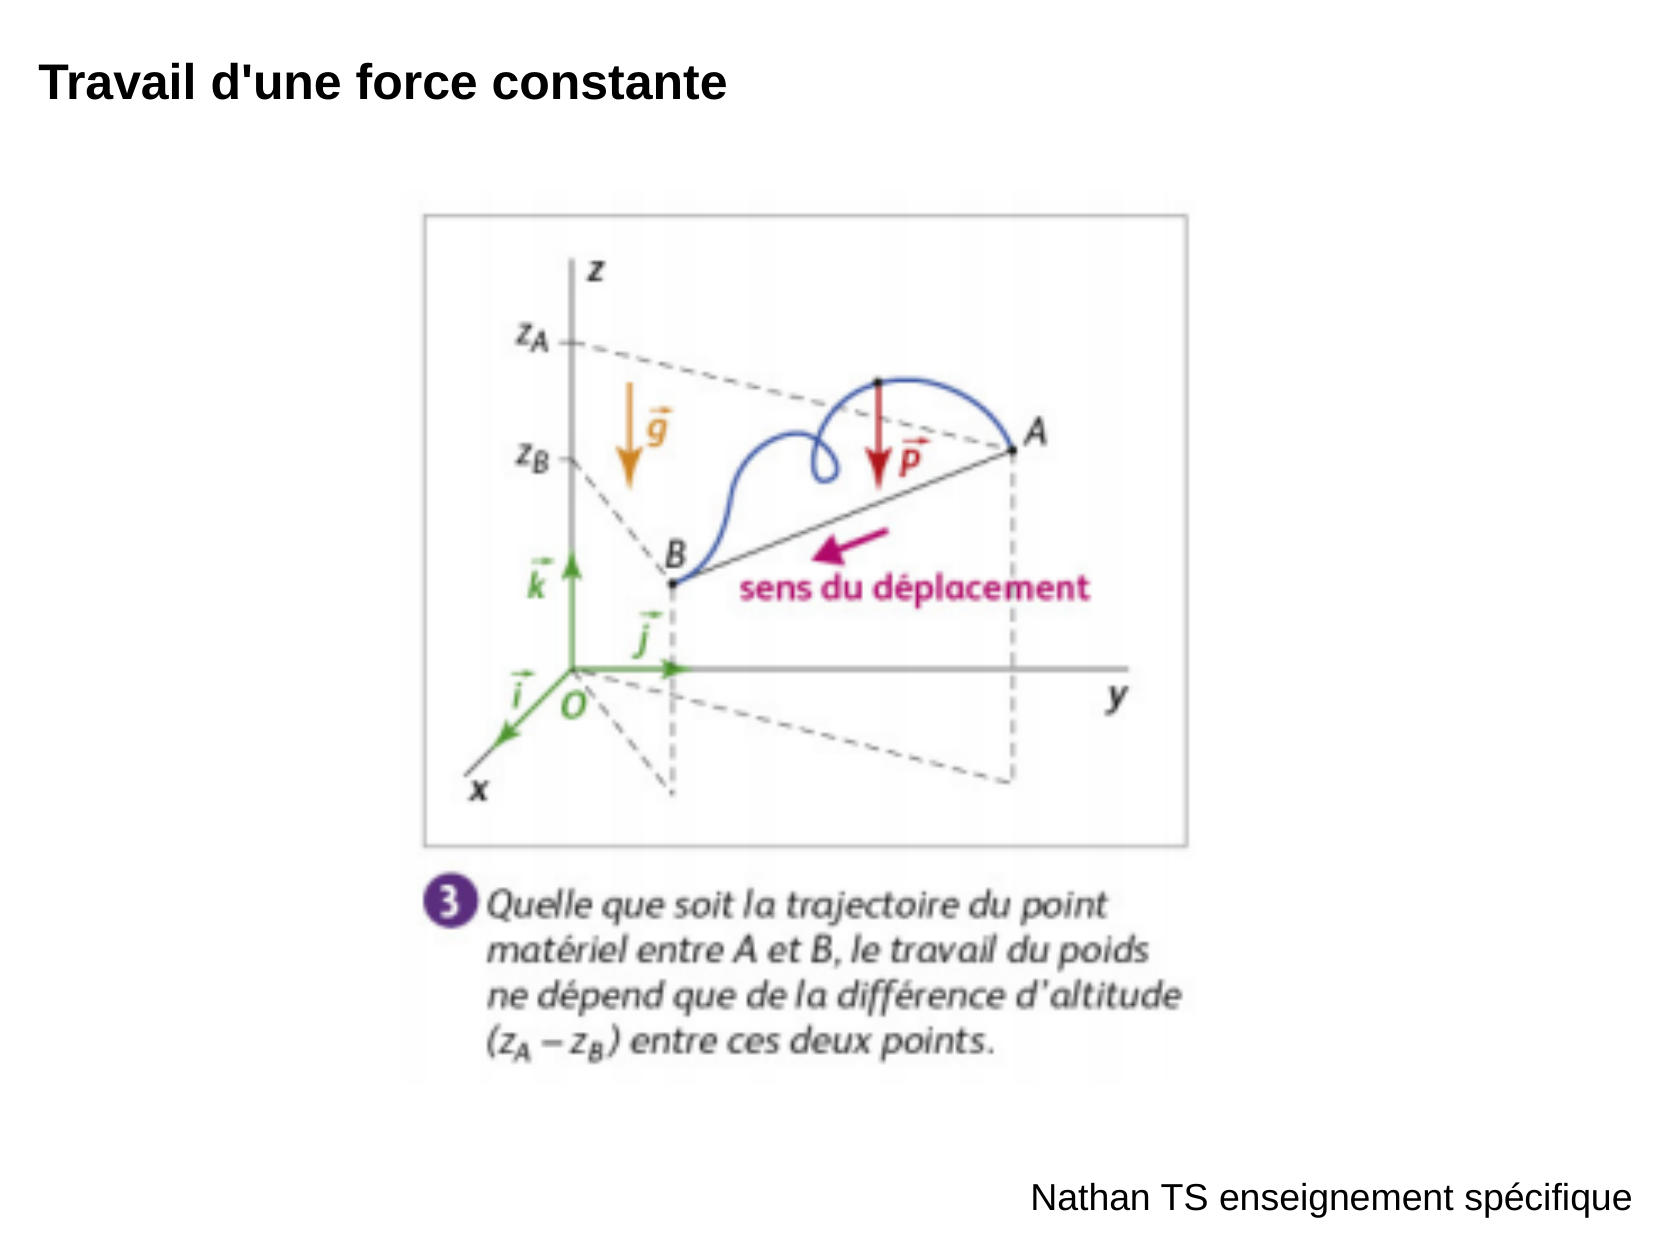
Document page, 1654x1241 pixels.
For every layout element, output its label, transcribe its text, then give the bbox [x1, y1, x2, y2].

text_box Nathan TS enseignement spécifique [1015, 1169, 1654, 1241]
text_box Travail d'une force constante [23, 47, 945, 120]
picture [401, 188, 1217, 1085]
